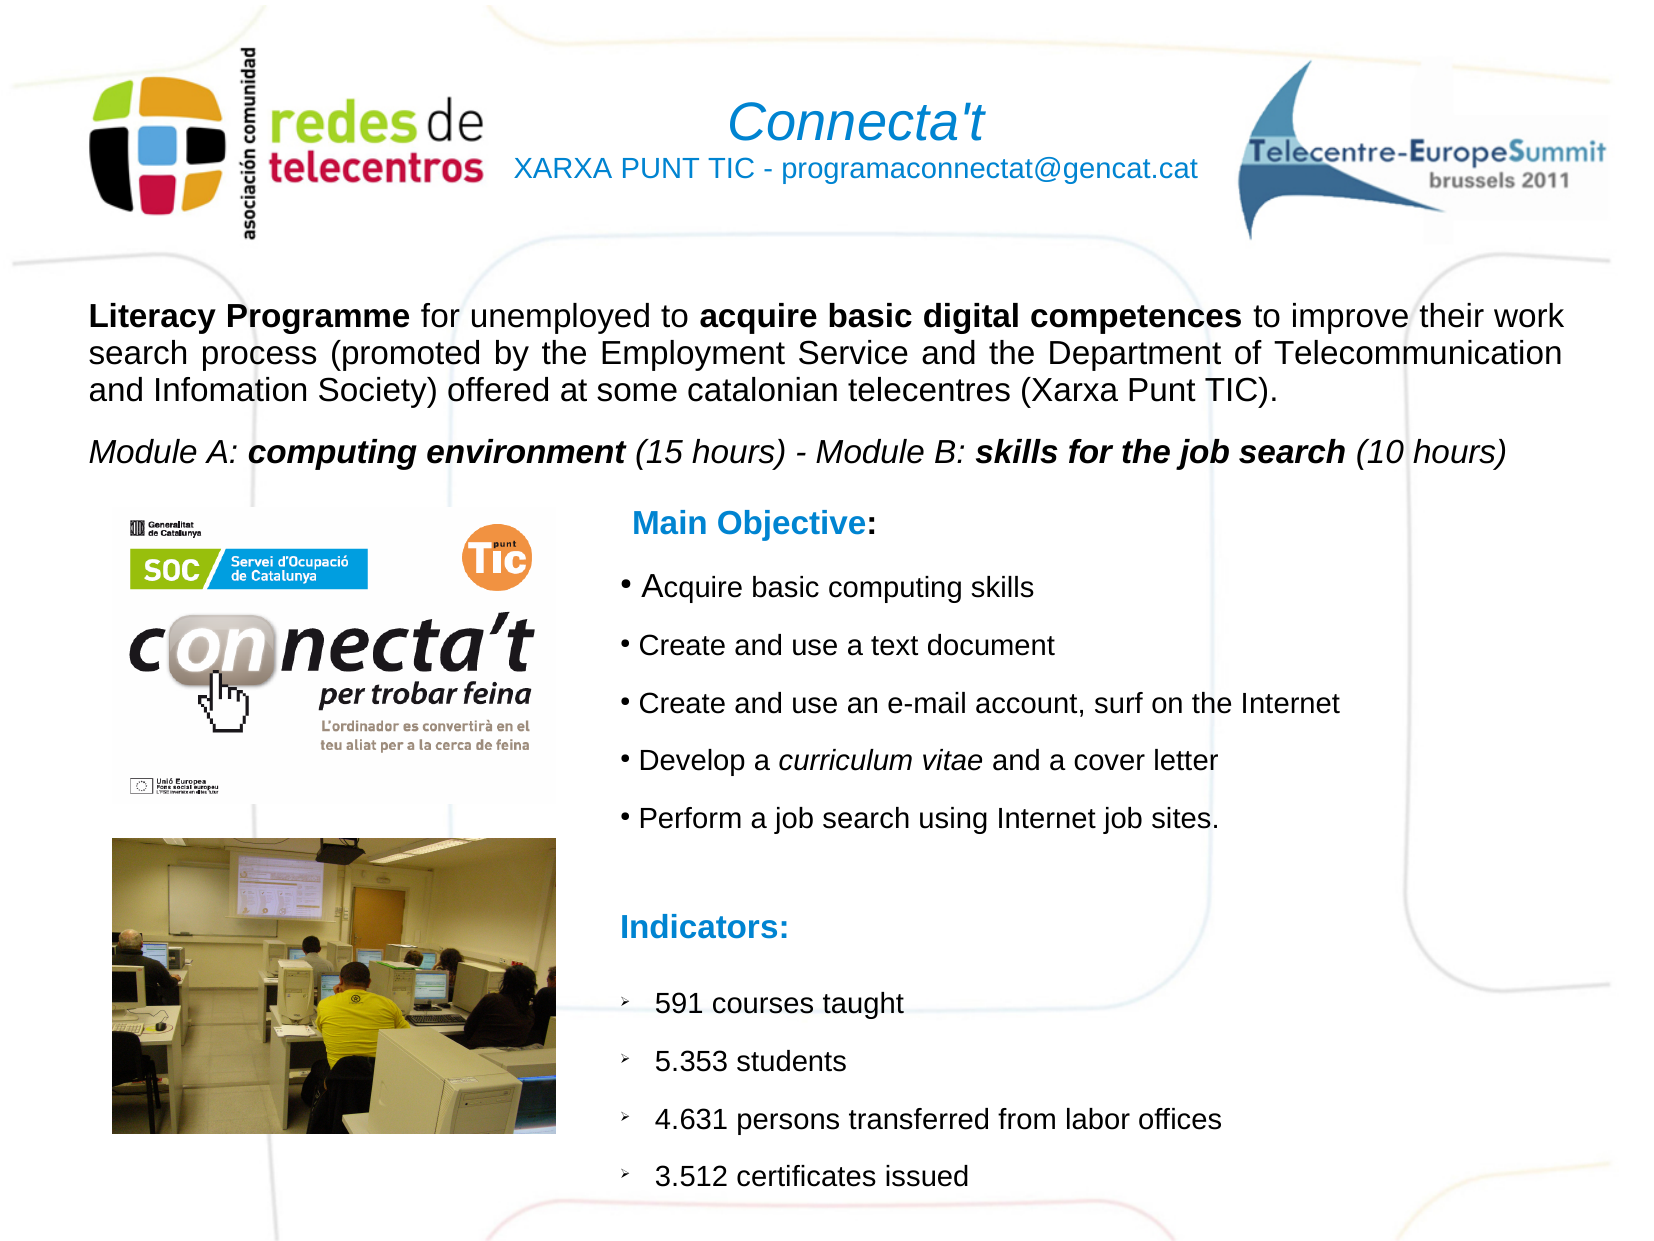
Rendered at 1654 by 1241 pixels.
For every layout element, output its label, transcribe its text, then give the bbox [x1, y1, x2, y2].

title Connecta't XARXA PUNT TIC - programaconnectat@gencat.cat [501, 64, 1211, 213]
subtitle Main Objective: Acquire basic computing skills Create and use a text document Create and use an e-mail account, surf on the Internet Develop a curriculum vitae and a cover letter Perform a job search using Internet job sites. Indicators: 591 courses taught 5.353 students 4.631 persons transferred from labor offices 3.512 certificates issued [620, 488, 1565, 1211]
text_box Literacy Programme for unemployed to acquire basic digital competences to improve their work search process (promoted by the Employment Service and the Department of Telecommunication and Infomation Society) offered at some catalonian telecentres (Xarxa Punt TIC). Module A: computing environment (15 hours) - Module B: skills for the job search (10 hours) [88, 280, 1565, 488]
text_box [23, 413, 650, 1139]
picture [1, 5, 1619, 1241]
